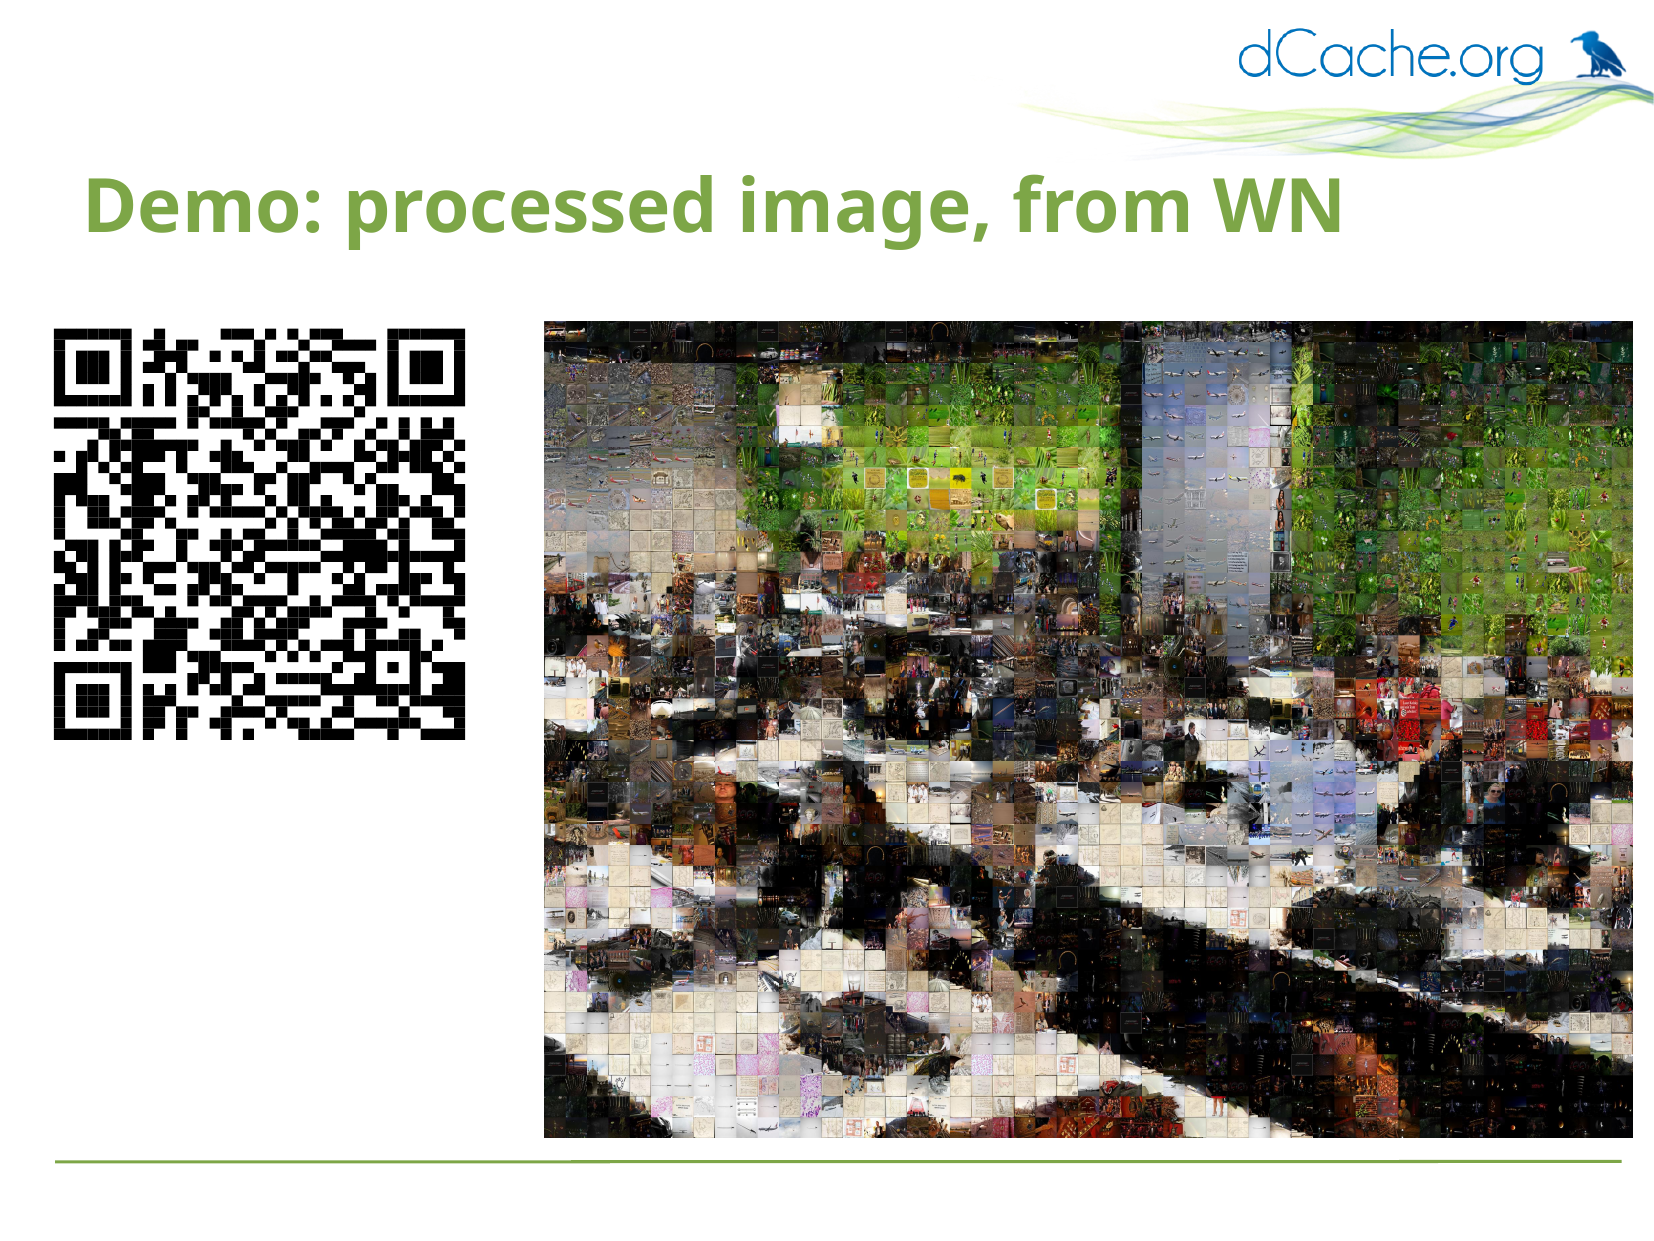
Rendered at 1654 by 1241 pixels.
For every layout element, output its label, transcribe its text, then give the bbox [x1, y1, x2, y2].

picture [956, 16, 1654, 169]
title Demo: processed image, from WN [82, 155, 1605, 252]
picture [544, 321, 1633, 1138]
picture [0, 260, 534, 808]
